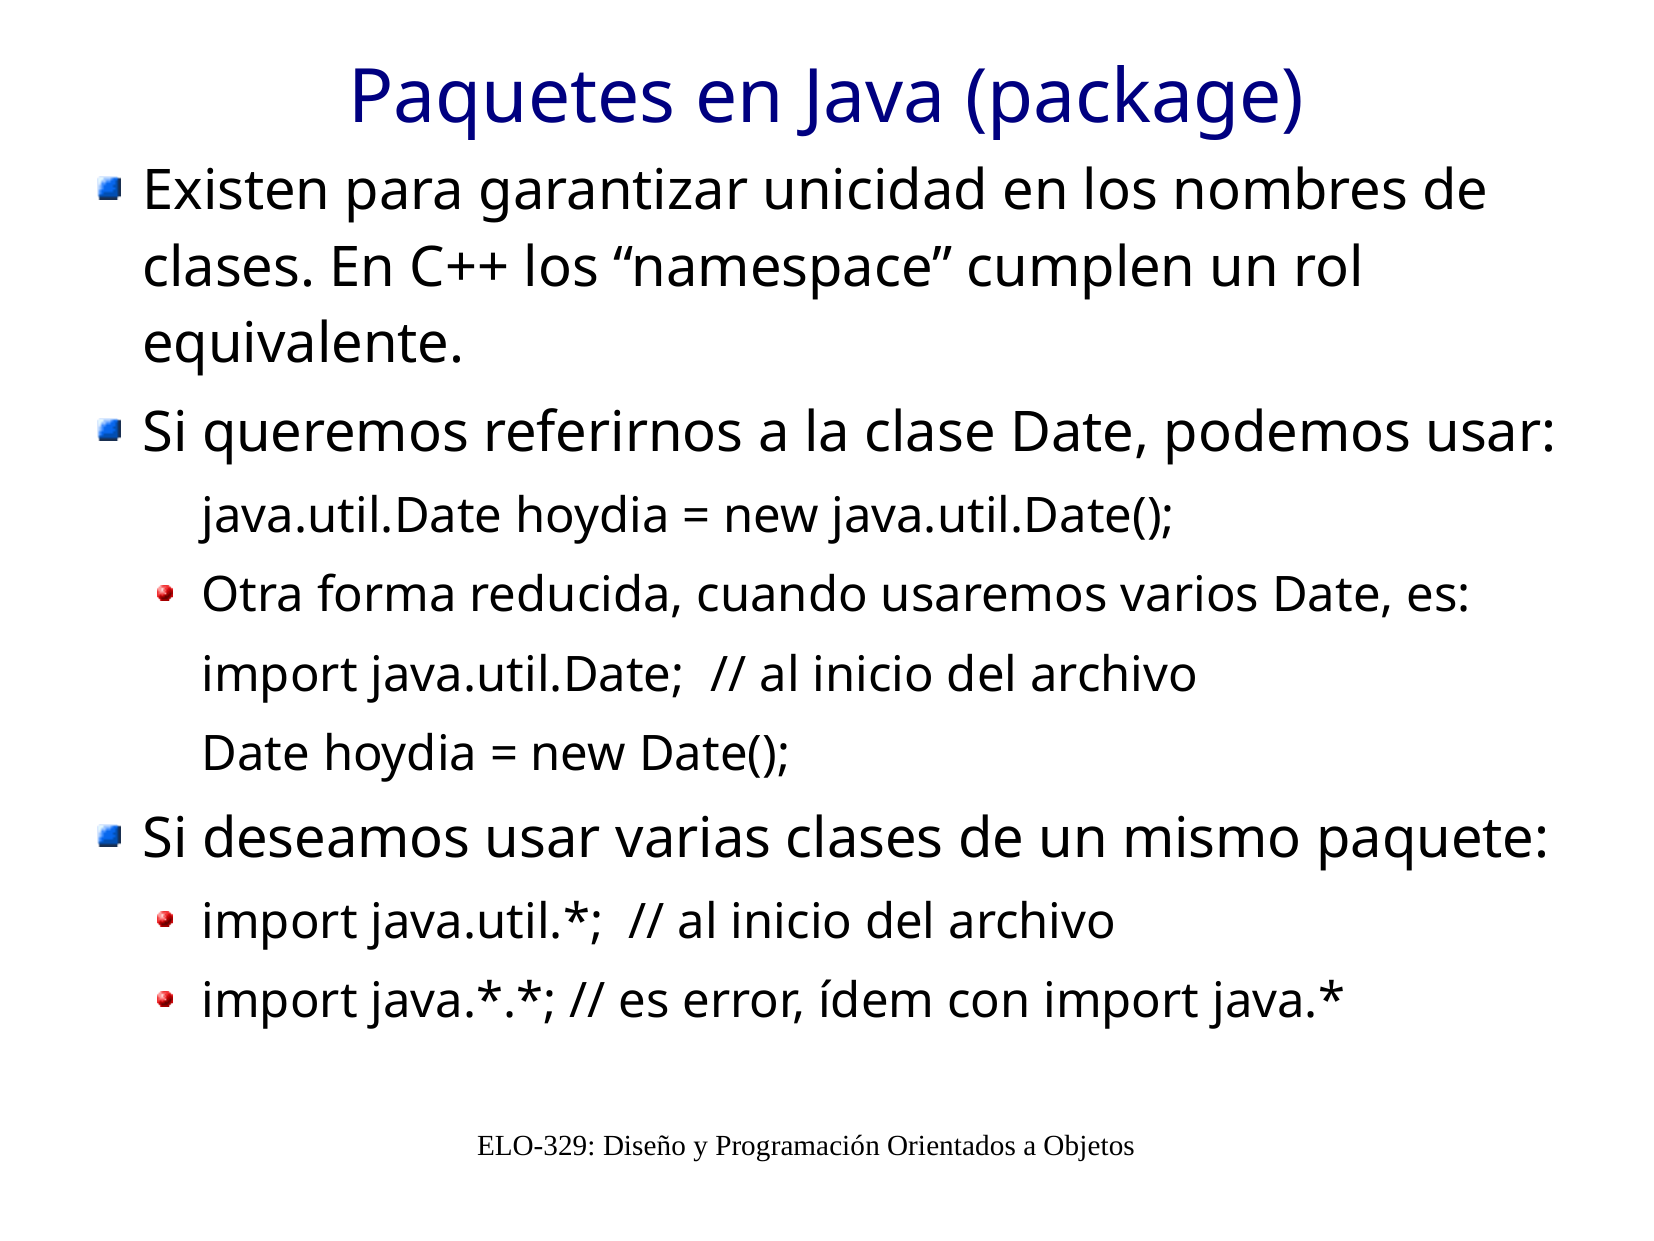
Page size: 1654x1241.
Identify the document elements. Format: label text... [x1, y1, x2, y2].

list Existen para garantizar unicidad en los nombres de clases. En C++ los “namespace” cumplen un rol equivalente. Si queremos referirnos a la clase Date, podemos usar: java.util.Date hoydia = new java.util.Date(); Otra forma reducida, cuando usaremos varios Date, es: import java.util.Date; // al inicio del archivo Date hoydia = new Date(); Si deseamos usar varias clases de un mismo paquete: import java.util.*; // al inicio del archivo import java.*.*; // es error, ídem con import java.* [82, 150, 1571, 1088]
title Paquetes en Java (package) [82, 43, 1571, 145]
